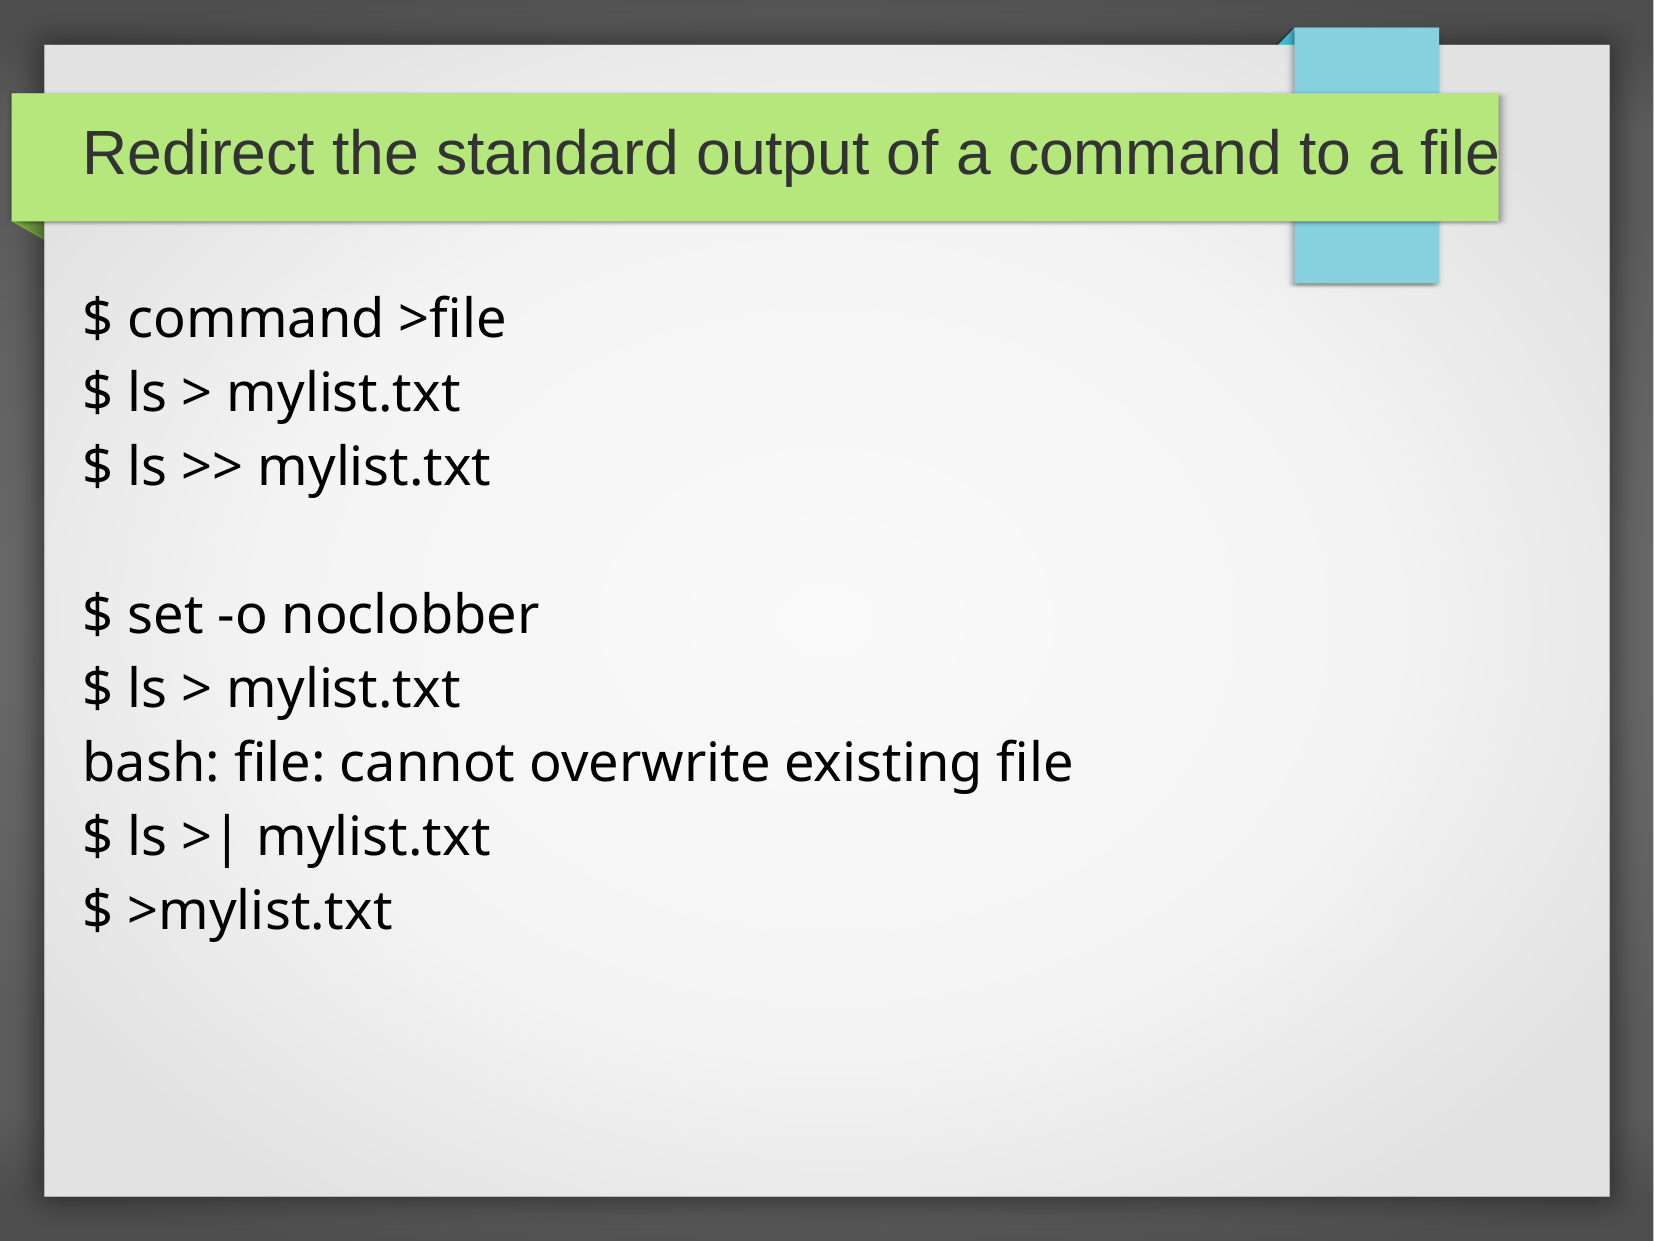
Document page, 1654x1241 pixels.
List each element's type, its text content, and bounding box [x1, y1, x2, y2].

title Redirect the standard output of a command to a file [82, 49, 1571, 257]
subtitle $ command >file $ ls > mylist.txt $ ls >> mylist.txt $ set -o noclobber $ ls > mylist.txt bash: file: cannot overwrite existing file $ ls >| mylist.txt $ >mylist.txt [82, 286, 1571, 1014]
picture [0, 0, 1654, 1241]
